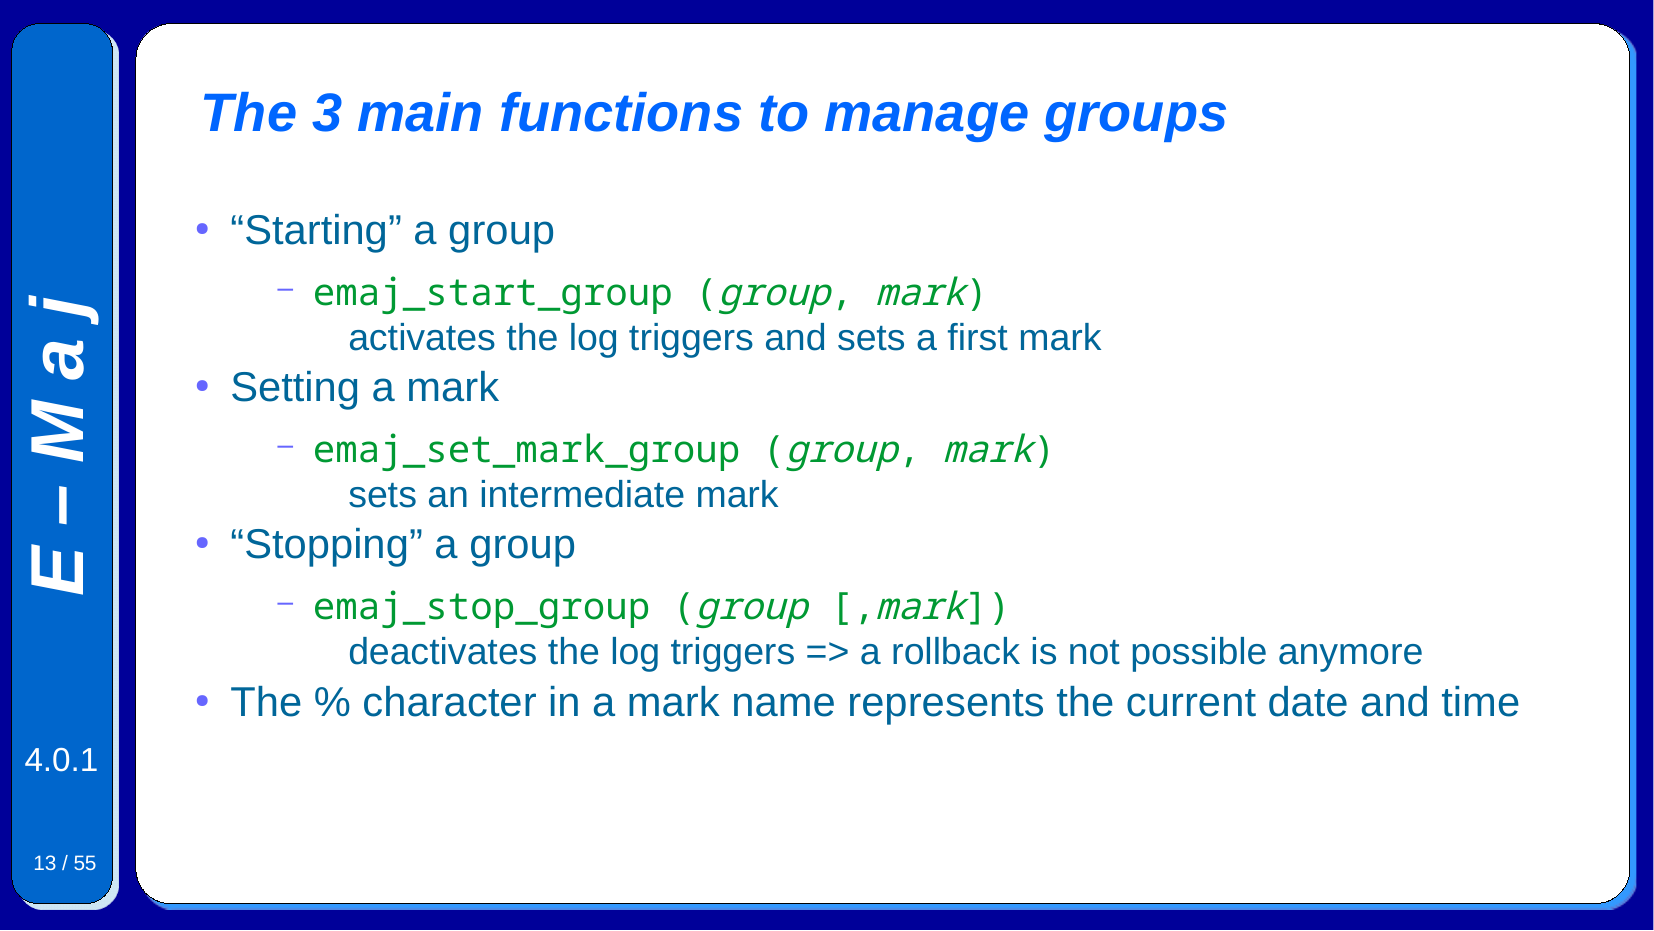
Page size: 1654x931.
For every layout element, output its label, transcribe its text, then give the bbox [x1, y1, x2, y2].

title The 3 main functions to manage groups [200, 34, 1575, 191]
list “Starting” a group emaj_start_group (group, mark) activates the log triggers and sets a first mark Setting a mark emaj_set_mark_group (group, mark) sets an intermediate mark “Stopping” a group emaj_stop_group (group [,mark]) deactivates the log triggers => a rollback is not possible anymore The % character in a mark name represents the current date and time [177, 206, 1587, 854]
